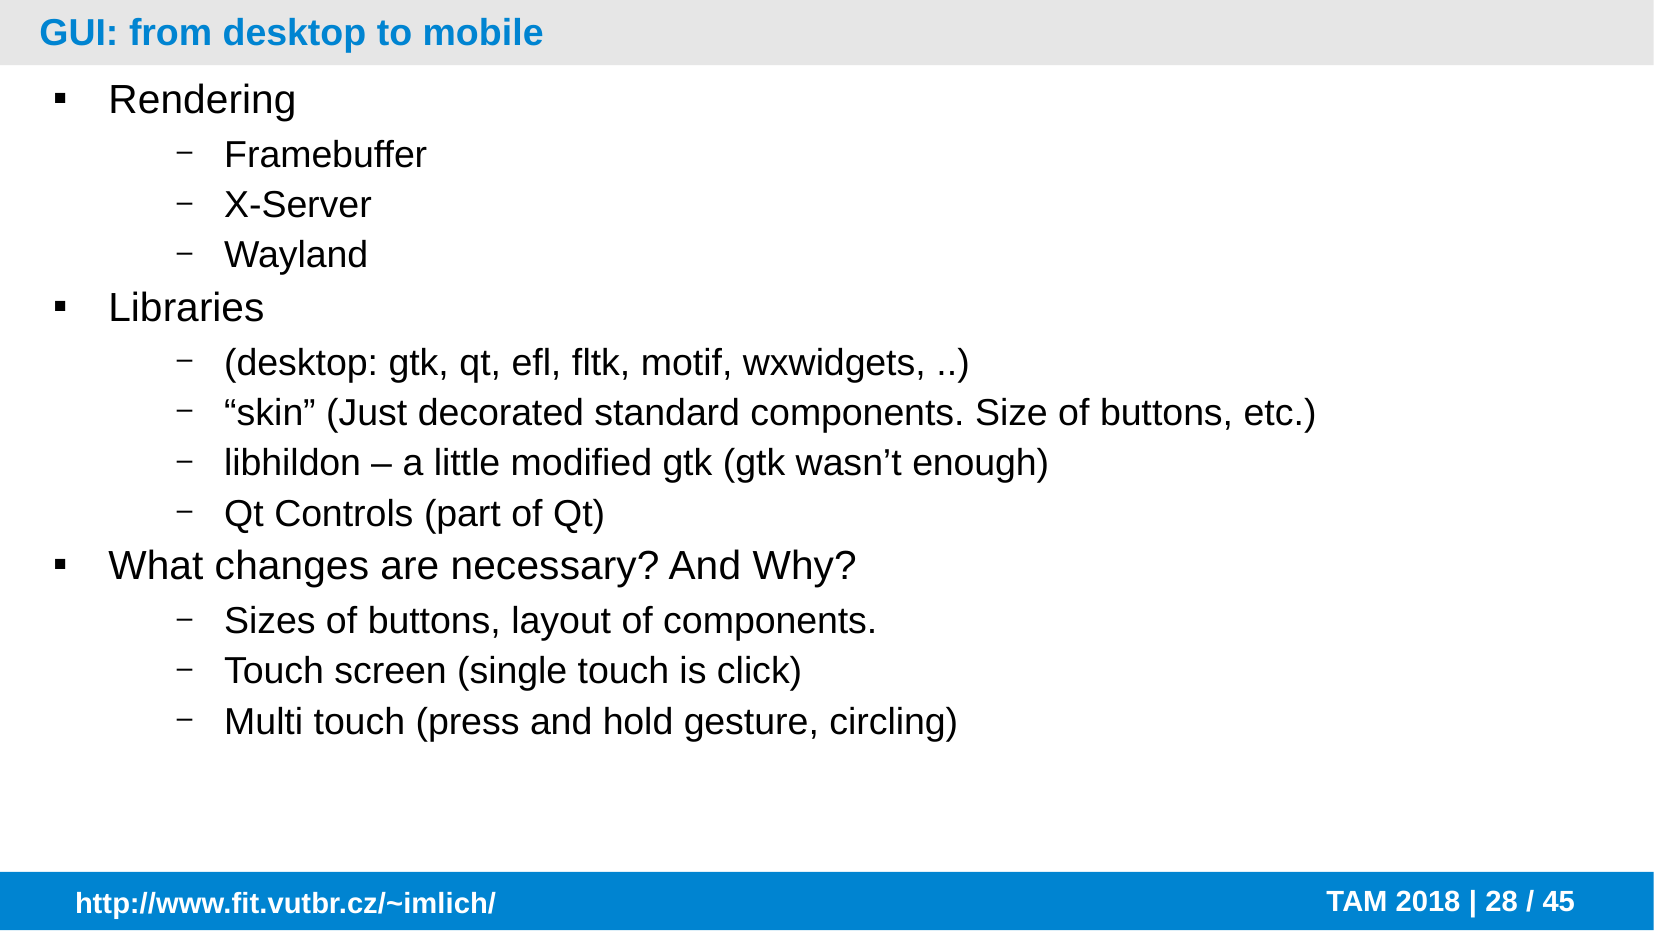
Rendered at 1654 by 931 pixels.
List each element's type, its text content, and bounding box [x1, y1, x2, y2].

list Rendering Framebuffer X-Server Wayland Libraries (desktop: gtk, qt, efl, fltk, motif, wxwidgets, ..) “skin” (Just decorated standard components. Size of buttons, etc.) libhildon – a little modified gtk (gtk wasn’t enough) Qt Controls (part of Qt) What changes are necessary? And Why? Sizes of buttons, layout of components. Touch screen (single touch is click) Multi touch (press and hold gesture, circling) [37, 76, 1613, 844]
title GUI: from desktop to mobile [39, 4, 1615, 61]
